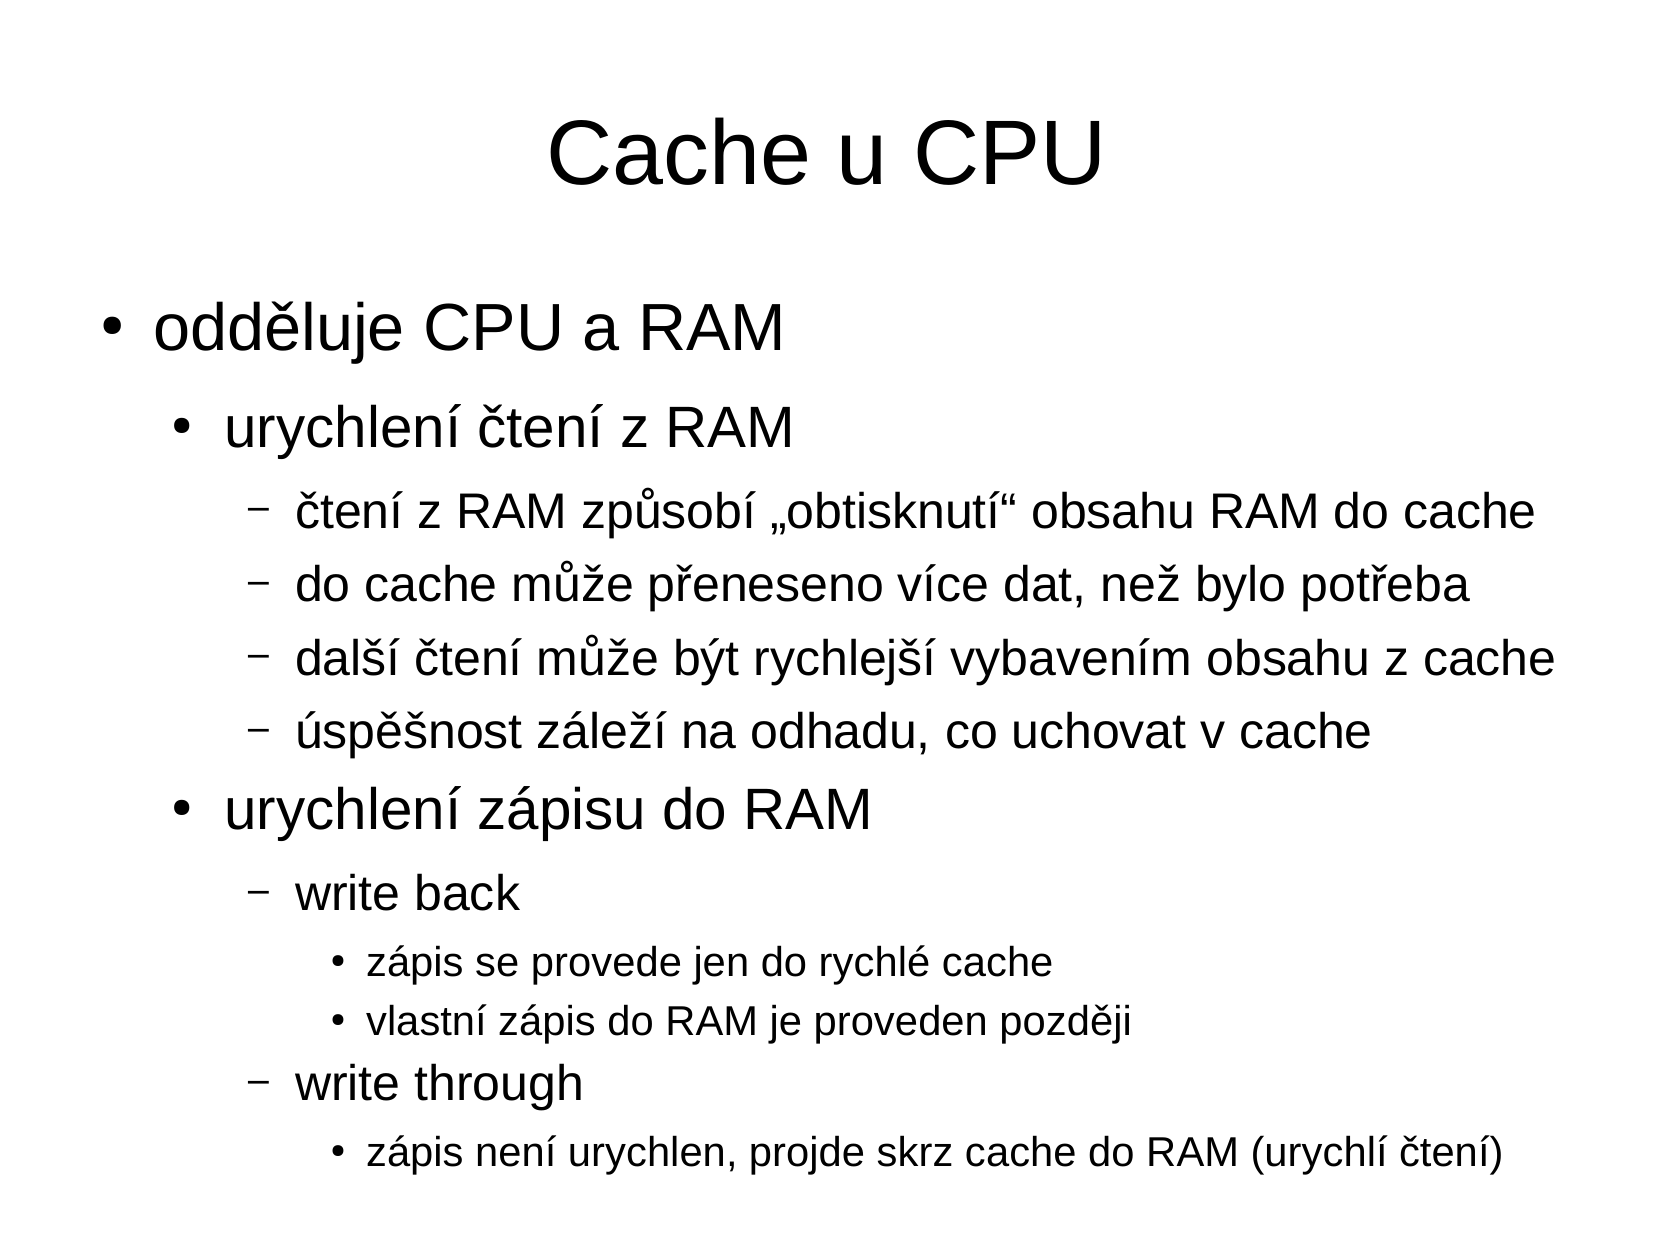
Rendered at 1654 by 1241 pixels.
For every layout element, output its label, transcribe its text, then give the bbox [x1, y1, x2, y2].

list odděluje CPU a RAM urychlení čtení z RAM čtení z RAM způsobí „obtisknutí“ obsahu RAM do cache do cache může přeneseno více dat, než bylo potřeba další čtení může být rychlejší vybavením obsahu z cache úspěšnost záleží na odhadu, co uchovat v cache urychlení zápisu do RAM write back zápis se provede jen do rychlé cache vlastní zápis do RAM je proveden později write through zápis není urychlen, projde skrz cache do RAM (urychlí čtení) [82, 290, 1571, 1177]
title Cache u CPU [82, 49, 1571, 257]
